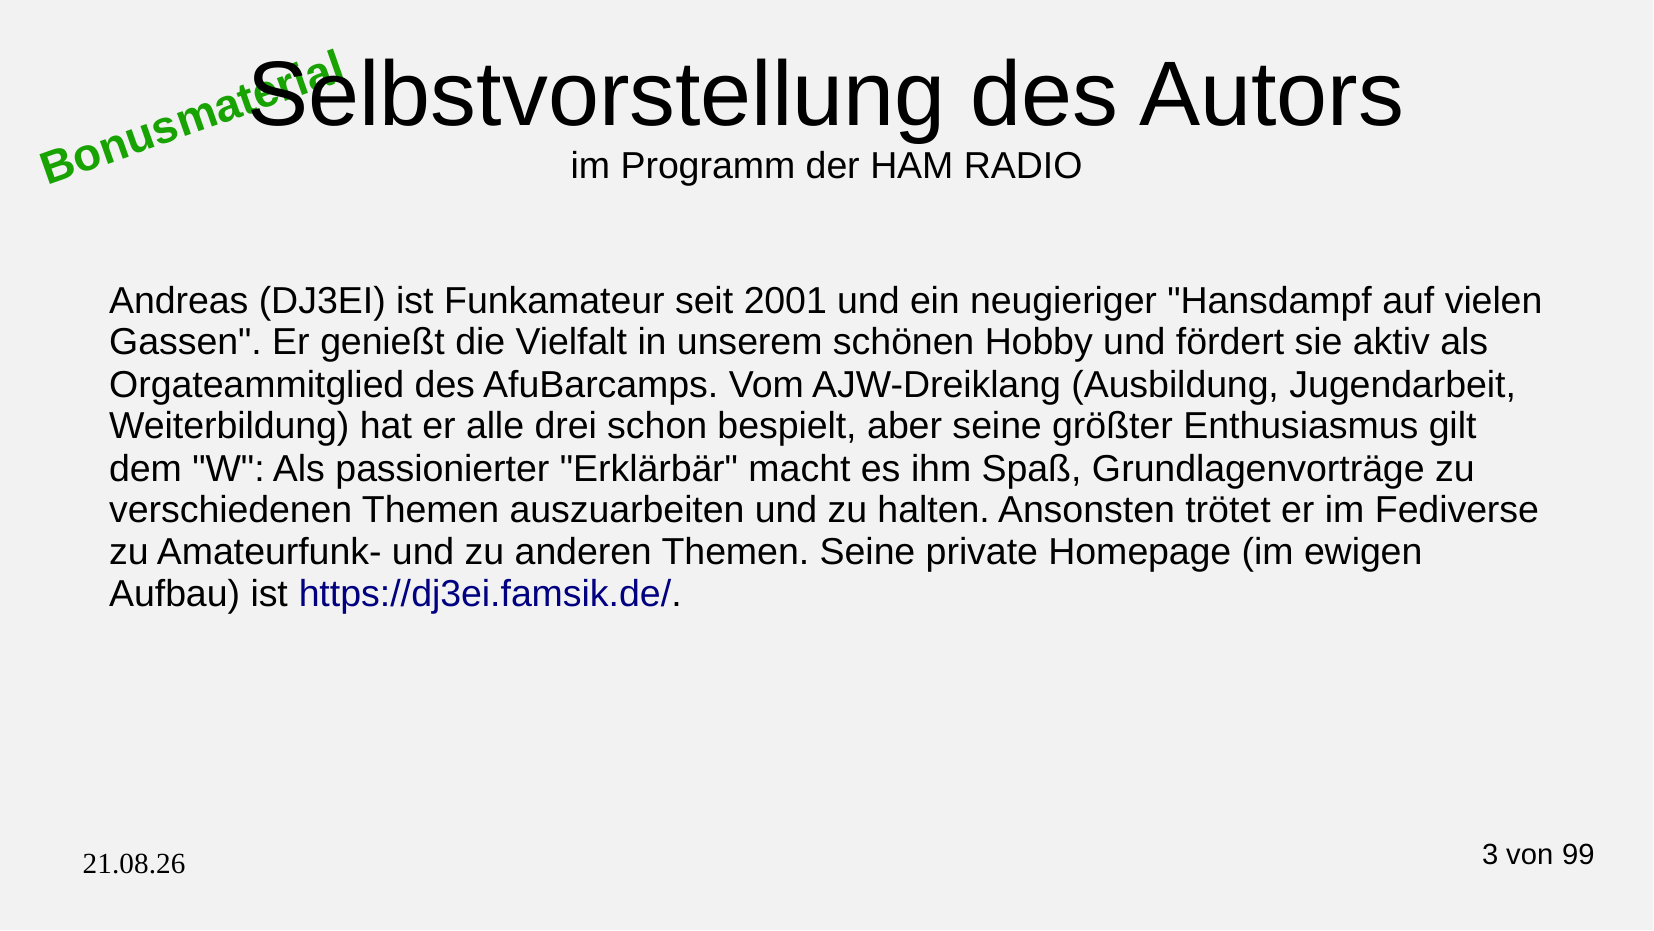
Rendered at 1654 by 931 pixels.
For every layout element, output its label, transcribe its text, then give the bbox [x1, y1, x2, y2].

title Selbstvorstellung des Autors im Programm der HAM RADIO [82, 37, 1571, 193]
text_box Andreas (DJ3EI) ist Funkamateur seit 2001 und ein neugieriger "Hansdampf auf vielen Gassen". Er genießt die Vielfalt in unserem schönen Hobby und fördert sie aktiv als Orgateammitglied des AfuBarcamps. Vom AJW-Dreiklang (Ausbildung, Jugendarbeit, Weiterbildung) hat er alle drei schon bespielt, aber seine größter Enthusiasmus gilt dem "W": Als passionierter "Erklärbär" macht es ihm Spaß, Grundlagenvorträge zu verschiedenen Themen auszuarbeiten und zu halten. Ansonsten trötet er im Fediverse zu Amateurfunk- und zu anderen Themen. Seine private Homepage (im ewigen Aufbau) ist https://dj3ei.famsik.de/. [94, 271, 1571, 733]
